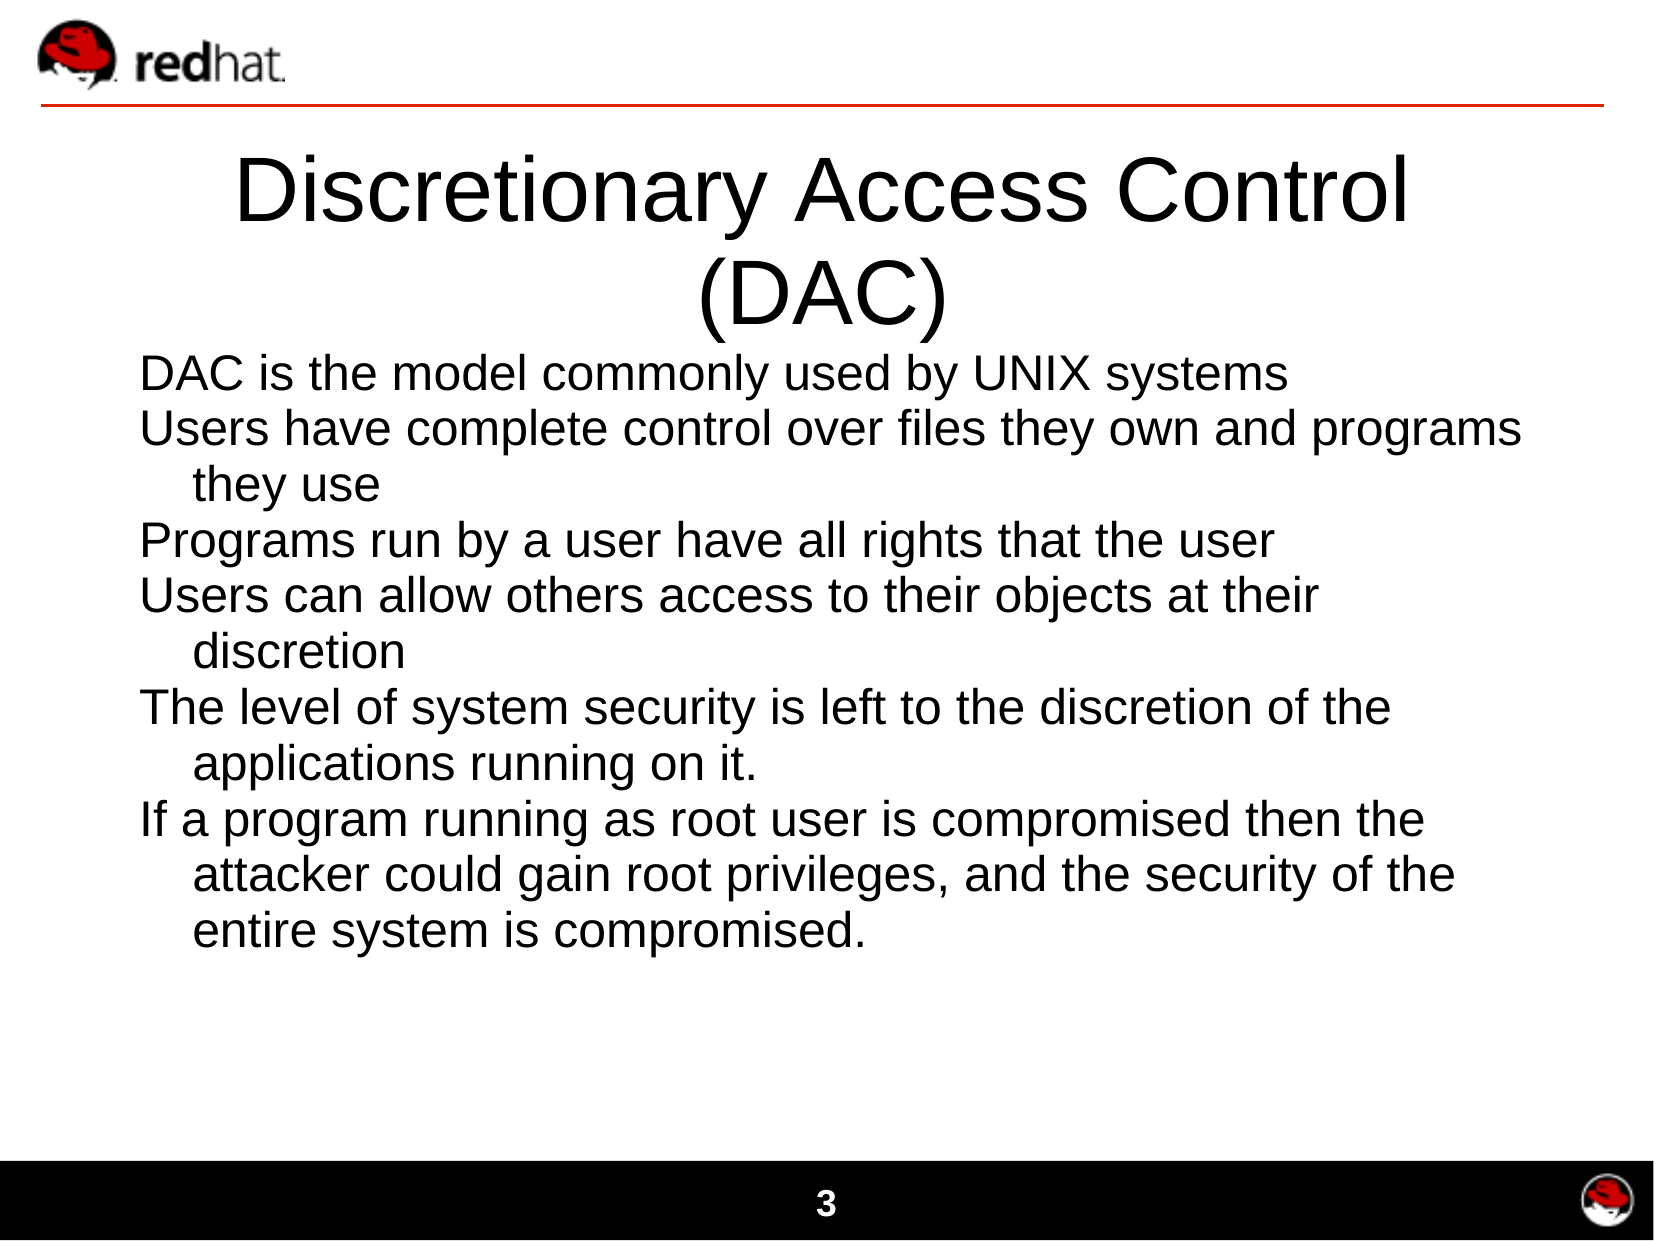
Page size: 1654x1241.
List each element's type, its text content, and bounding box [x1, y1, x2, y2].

list DAC is the model commonly used by UNIX systems Users have complete control over files they own and programs they use Programs run by a user have all rights that the user Users can allow others access to their objects at their discretion The level of system security is left to the discretion of the applications running on it. If a program running as root user is compromised then the attacker could gain root privileges, and the security of the entire system is compromised. [121, 344, 1534, 1162]
title Discretionary Access Control (DAC) [117, 105, 1530, 378]
picture [1576, 1170, 1639, 1233]
picture [36, 17, 285, 101]
